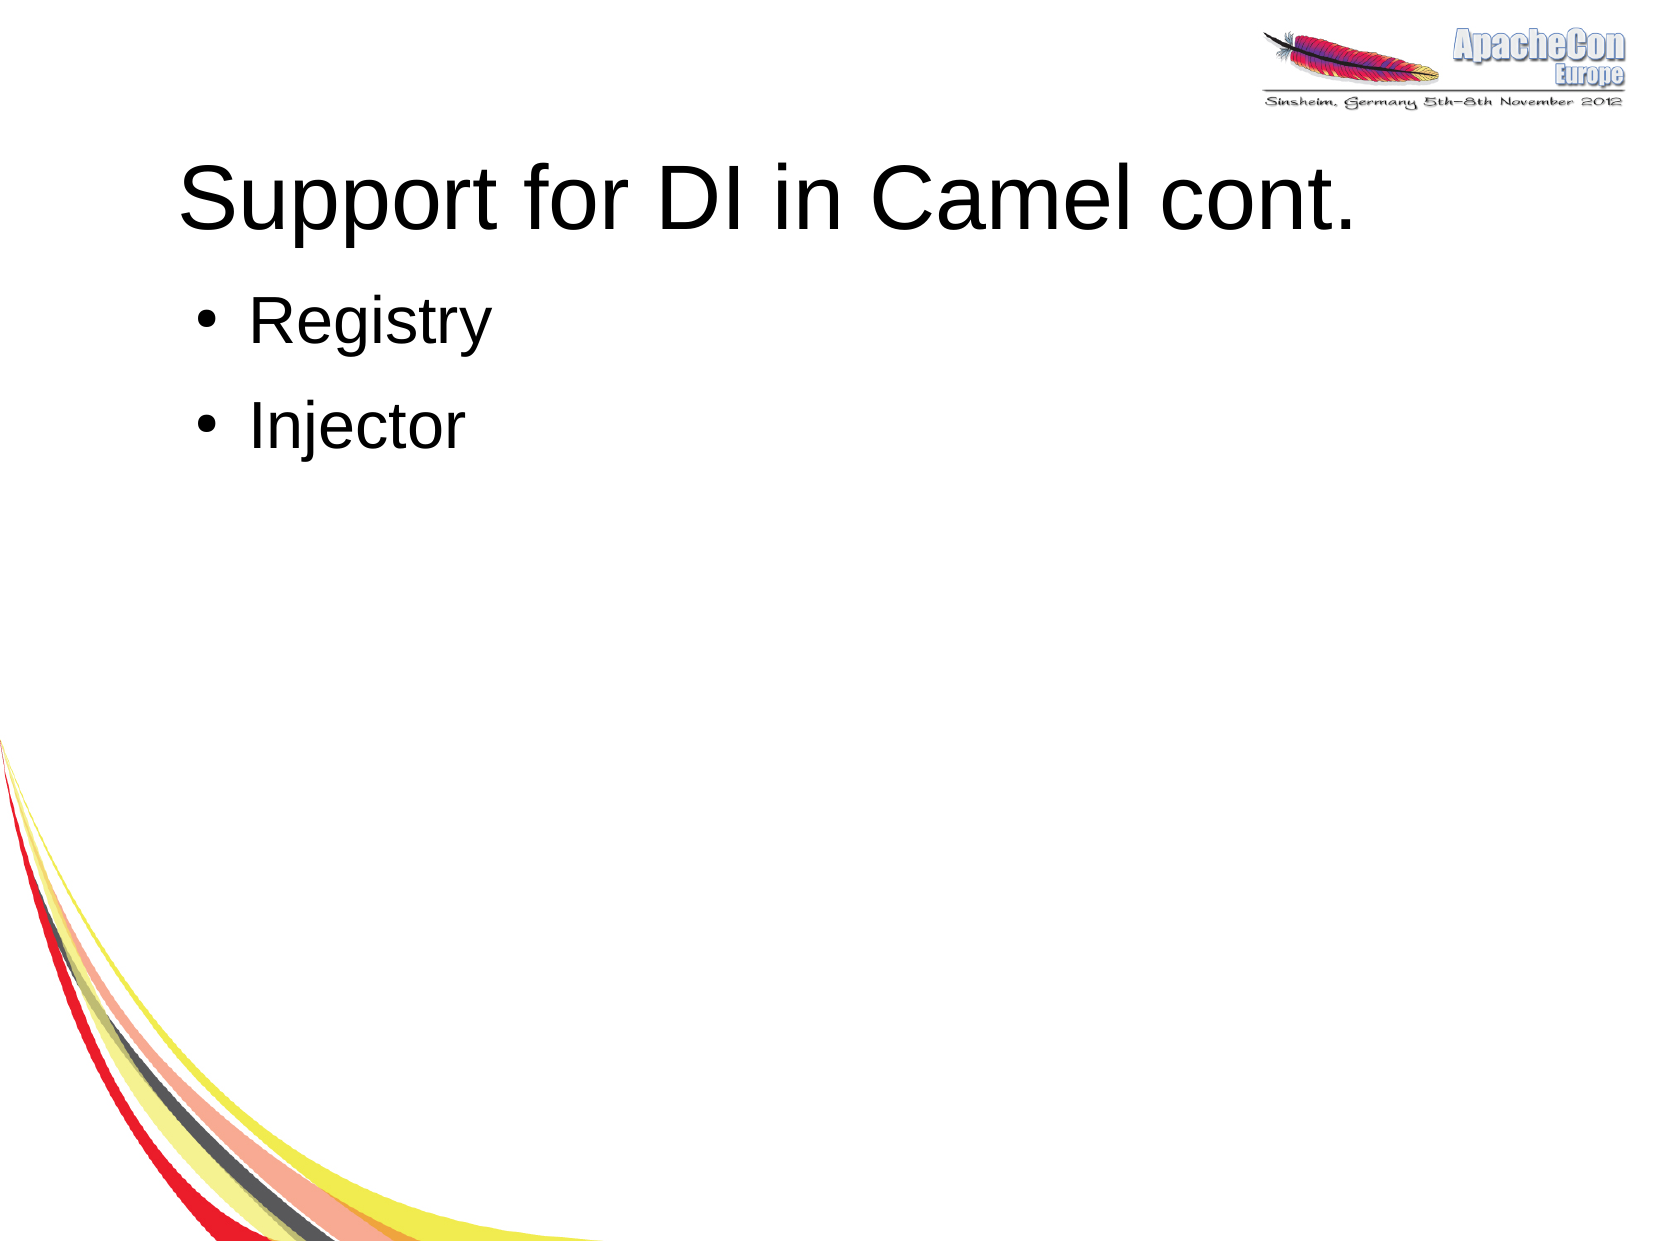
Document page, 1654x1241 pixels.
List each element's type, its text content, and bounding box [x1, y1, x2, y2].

title Support for DI in Camel cont. [177, 141, 1536, 254]
list Registry Injector [177, 283, 1536, 1004]
picture [0, 0, 1654, 1241]
